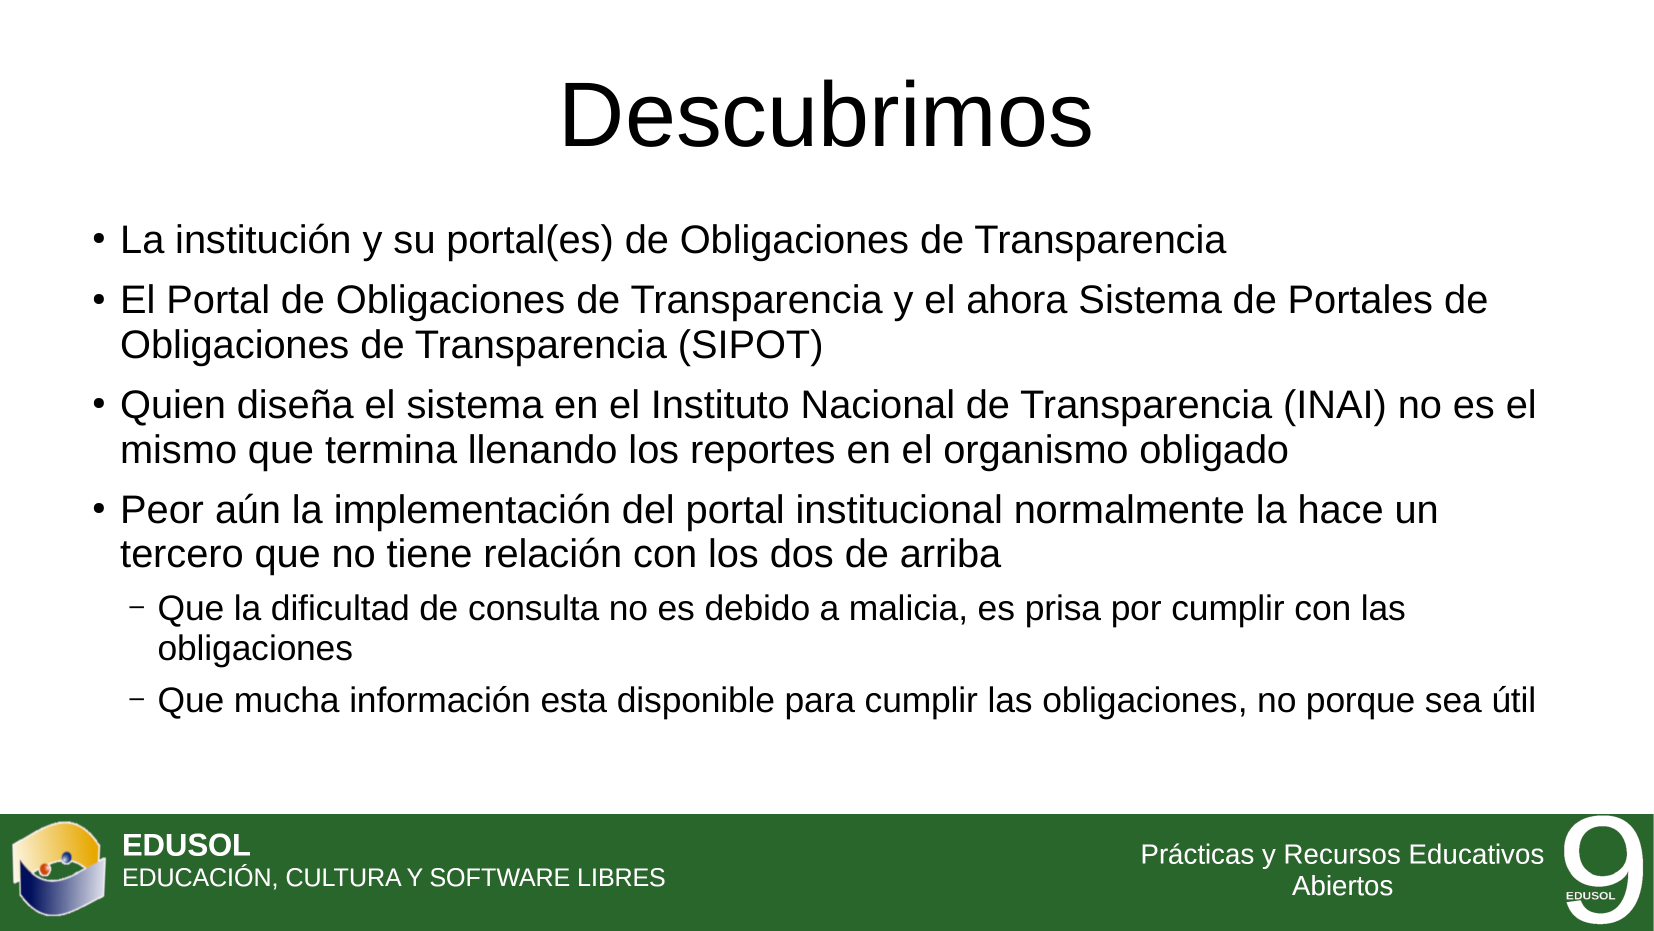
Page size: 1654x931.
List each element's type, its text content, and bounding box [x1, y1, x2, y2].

picture [0, 814, 1654, 931]
title Descubrimos [82, 37, 1571, 193]
list La institución y su portal(es) de Obligaciones de Transparencia El Portal de Obligaciones de Transparencia y el ahora Sistema de Portales de Obligaciones de Transparencia (SIPOT) Quien diseña el sistema en el Instituto Nacional de Transparencia (INAI) no es el mismo que termina llenando los reportes en el organismo obligado Peor aún la implementación del portal institucional normalmente la hace un tercero que no tiene relación con los dos de arriba Que la dificultad de consulta no es debido a malicia, es prisa por cumplir con las obligaciones Que mucha información esta disponible para cumplir las obligaciones, no porque sea útil [82, 217, 1571, 758]
